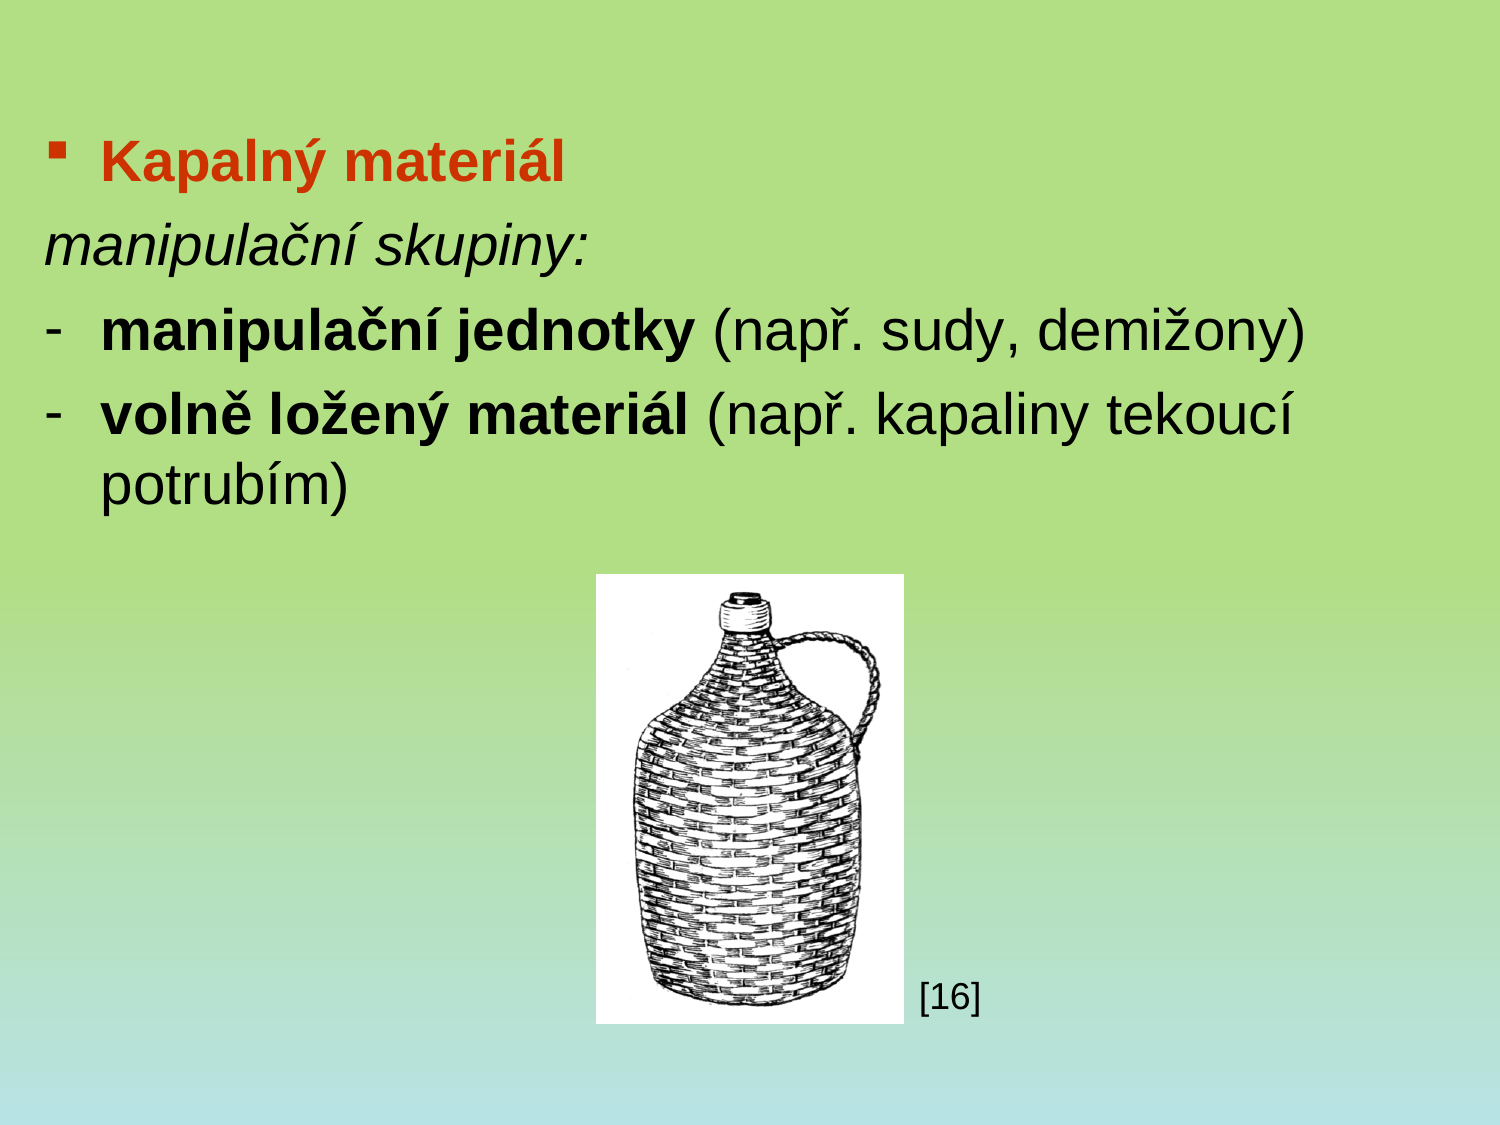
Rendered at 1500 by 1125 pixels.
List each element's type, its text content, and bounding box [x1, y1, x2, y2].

picture [0, 0, 1500, 1125]
text_box [16] [904, 964, 1007, 1025]
list Kapalný materiál manipulační skupiny: manipulační jednotky (např. sudy, demižony) volně ložený materiál (např. kapaliny tekoucí potrubím) [29, 30, 1471, 1106]
